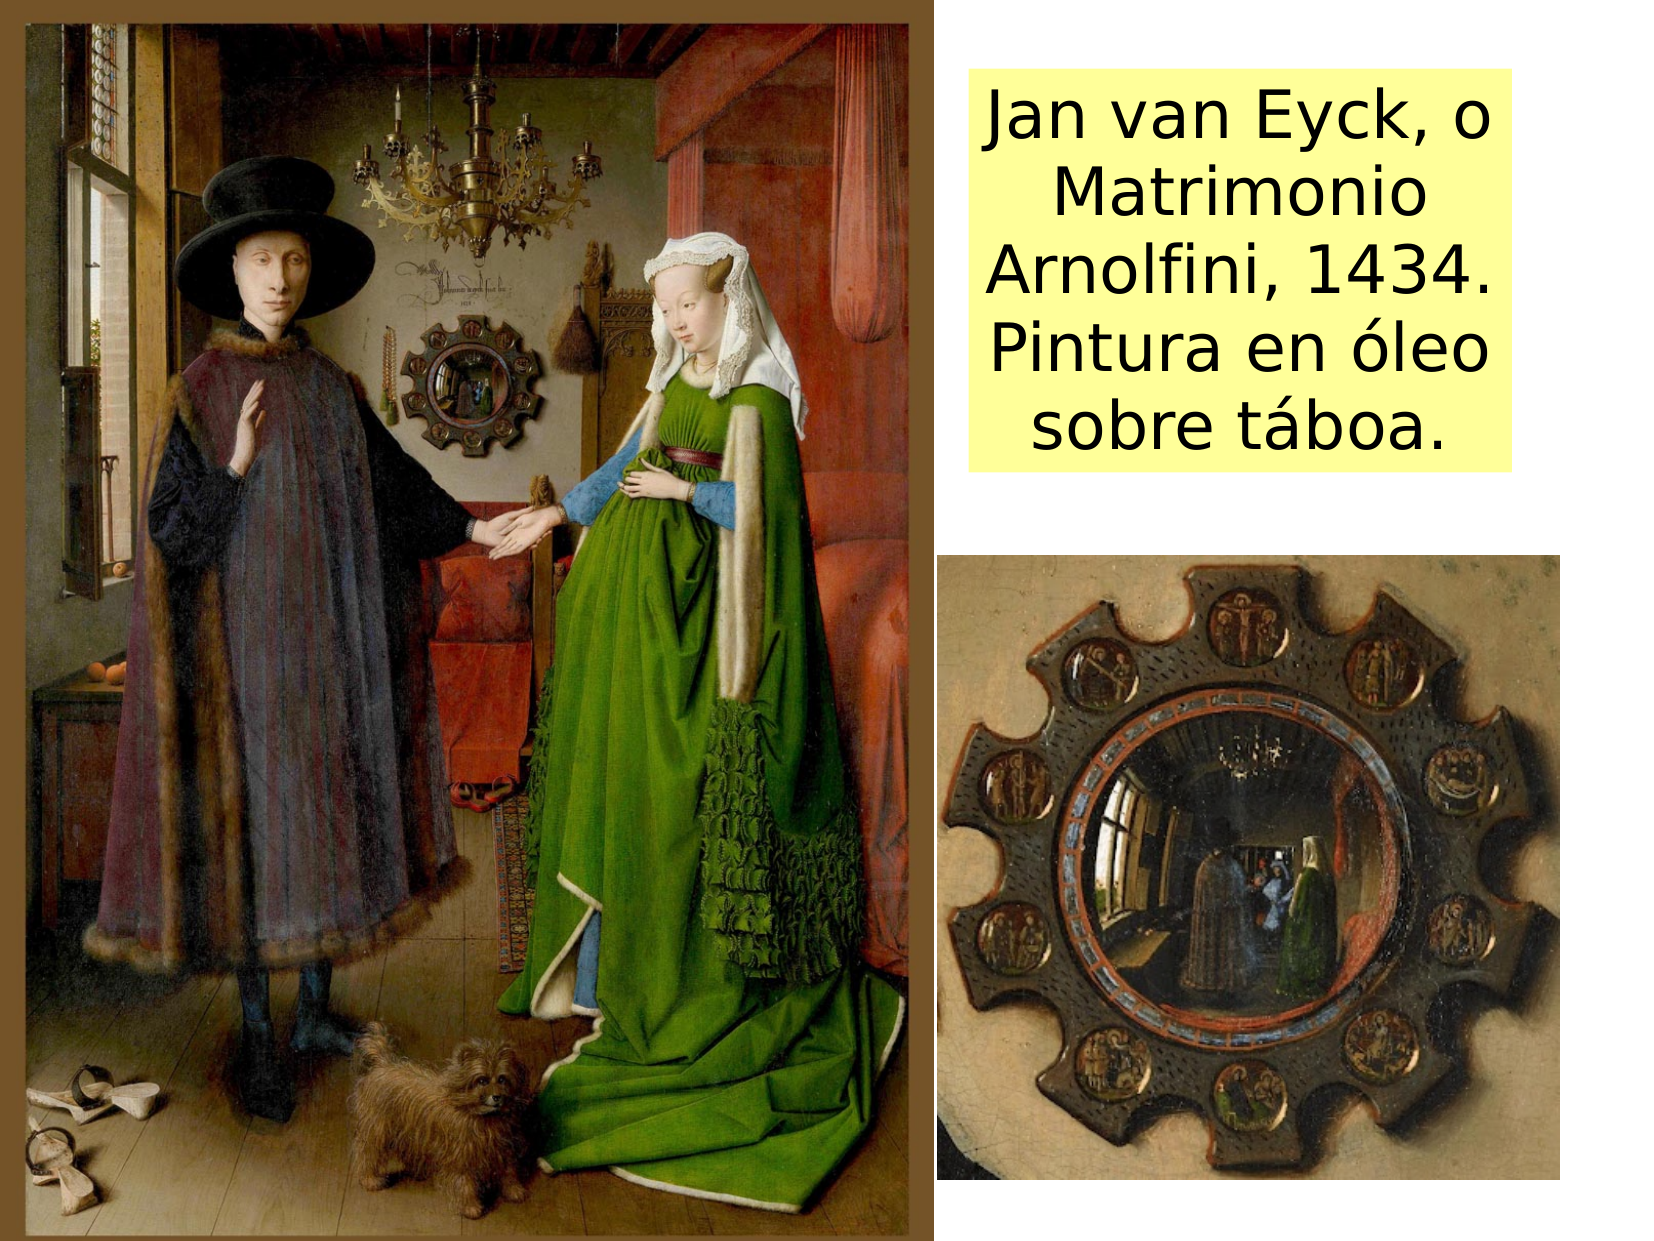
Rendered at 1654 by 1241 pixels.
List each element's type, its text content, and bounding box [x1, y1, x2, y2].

picture [0, 0, 934, 1241]
text_box Jan van Eyck, o Matrimonio Arnolfini, 1434. Pintura en óleo sobre táboa. [968, 68, 1512, 473]
picture [937, 555, 1560, 1181]
